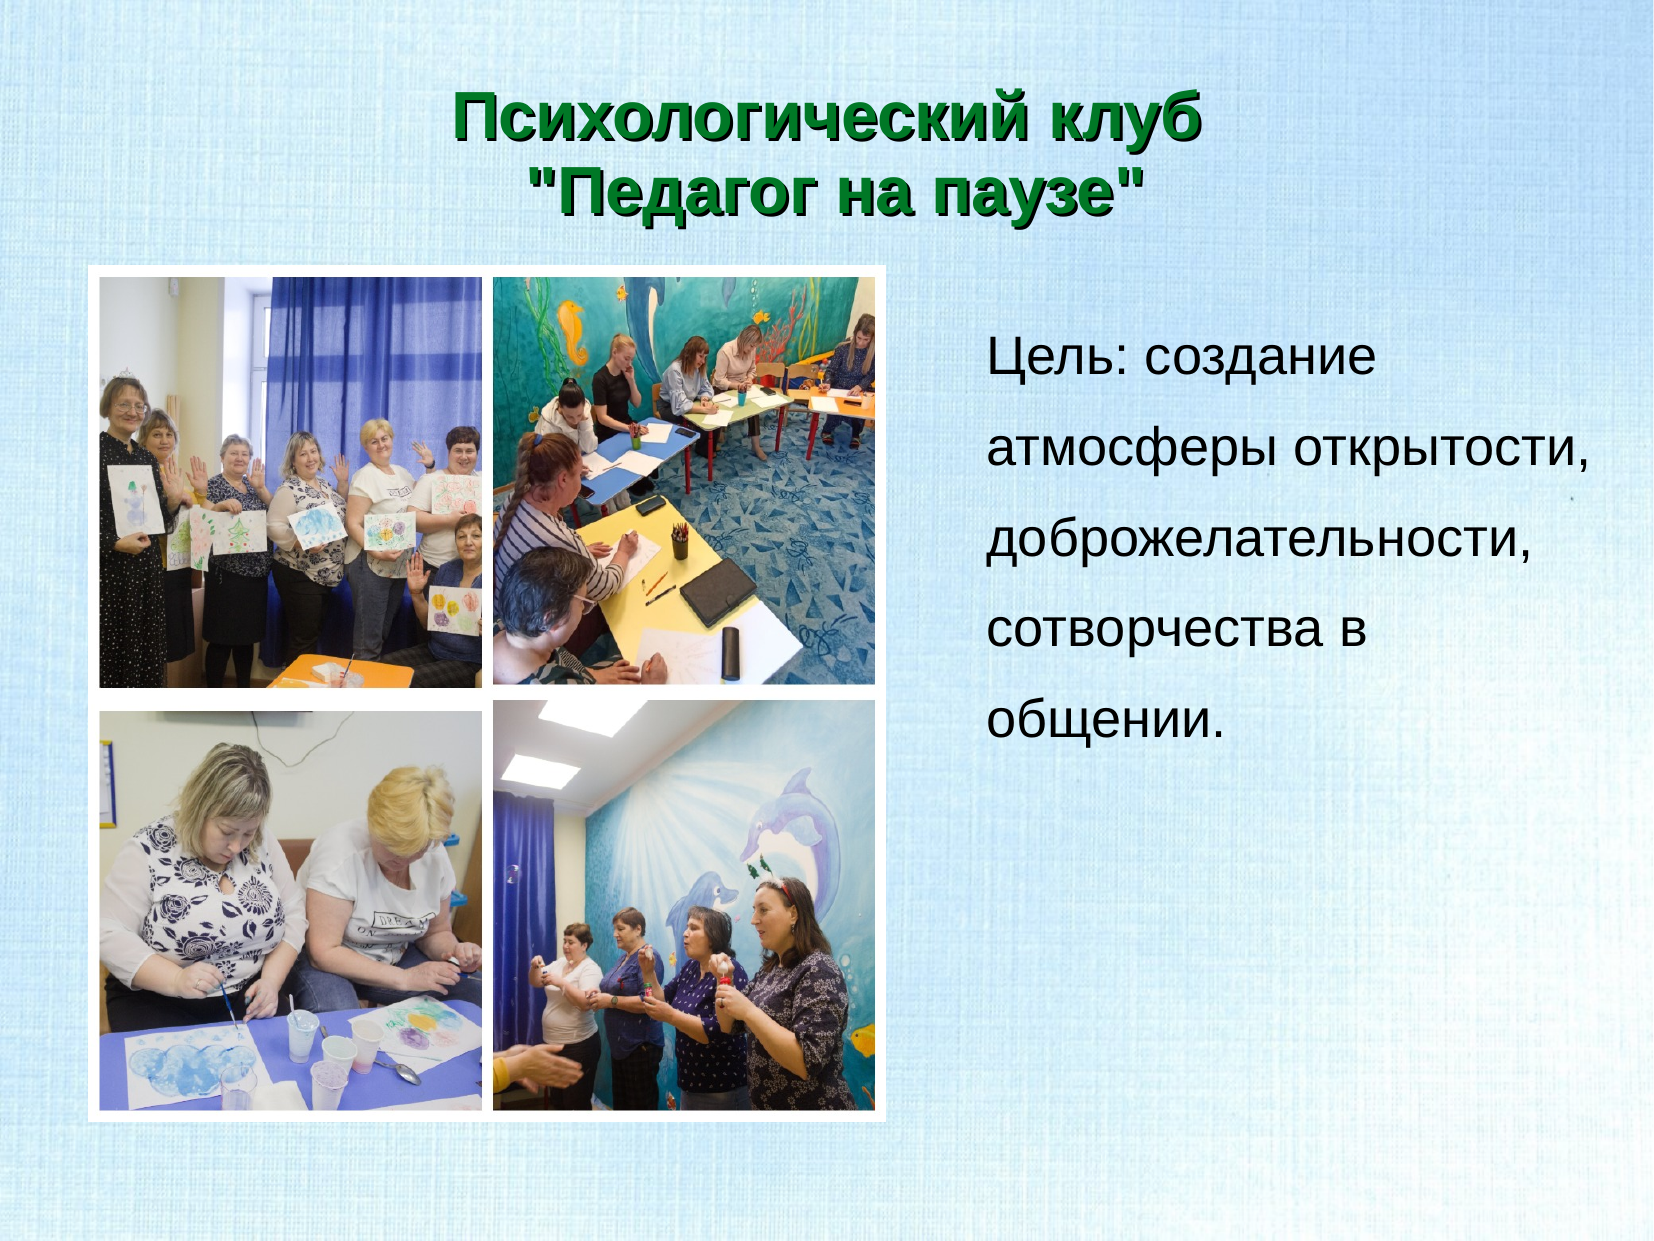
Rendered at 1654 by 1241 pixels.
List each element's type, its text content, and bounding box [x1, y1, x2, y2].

picture [0, 0, 1654, 1241]
list Цель: создание атмосферы открытости, доброжелательности, сотворчества в общении. [915, 295, 1595, 1114]
title Психологический клуб "Педагог на паузе" [82, 49, 1571, 257]
